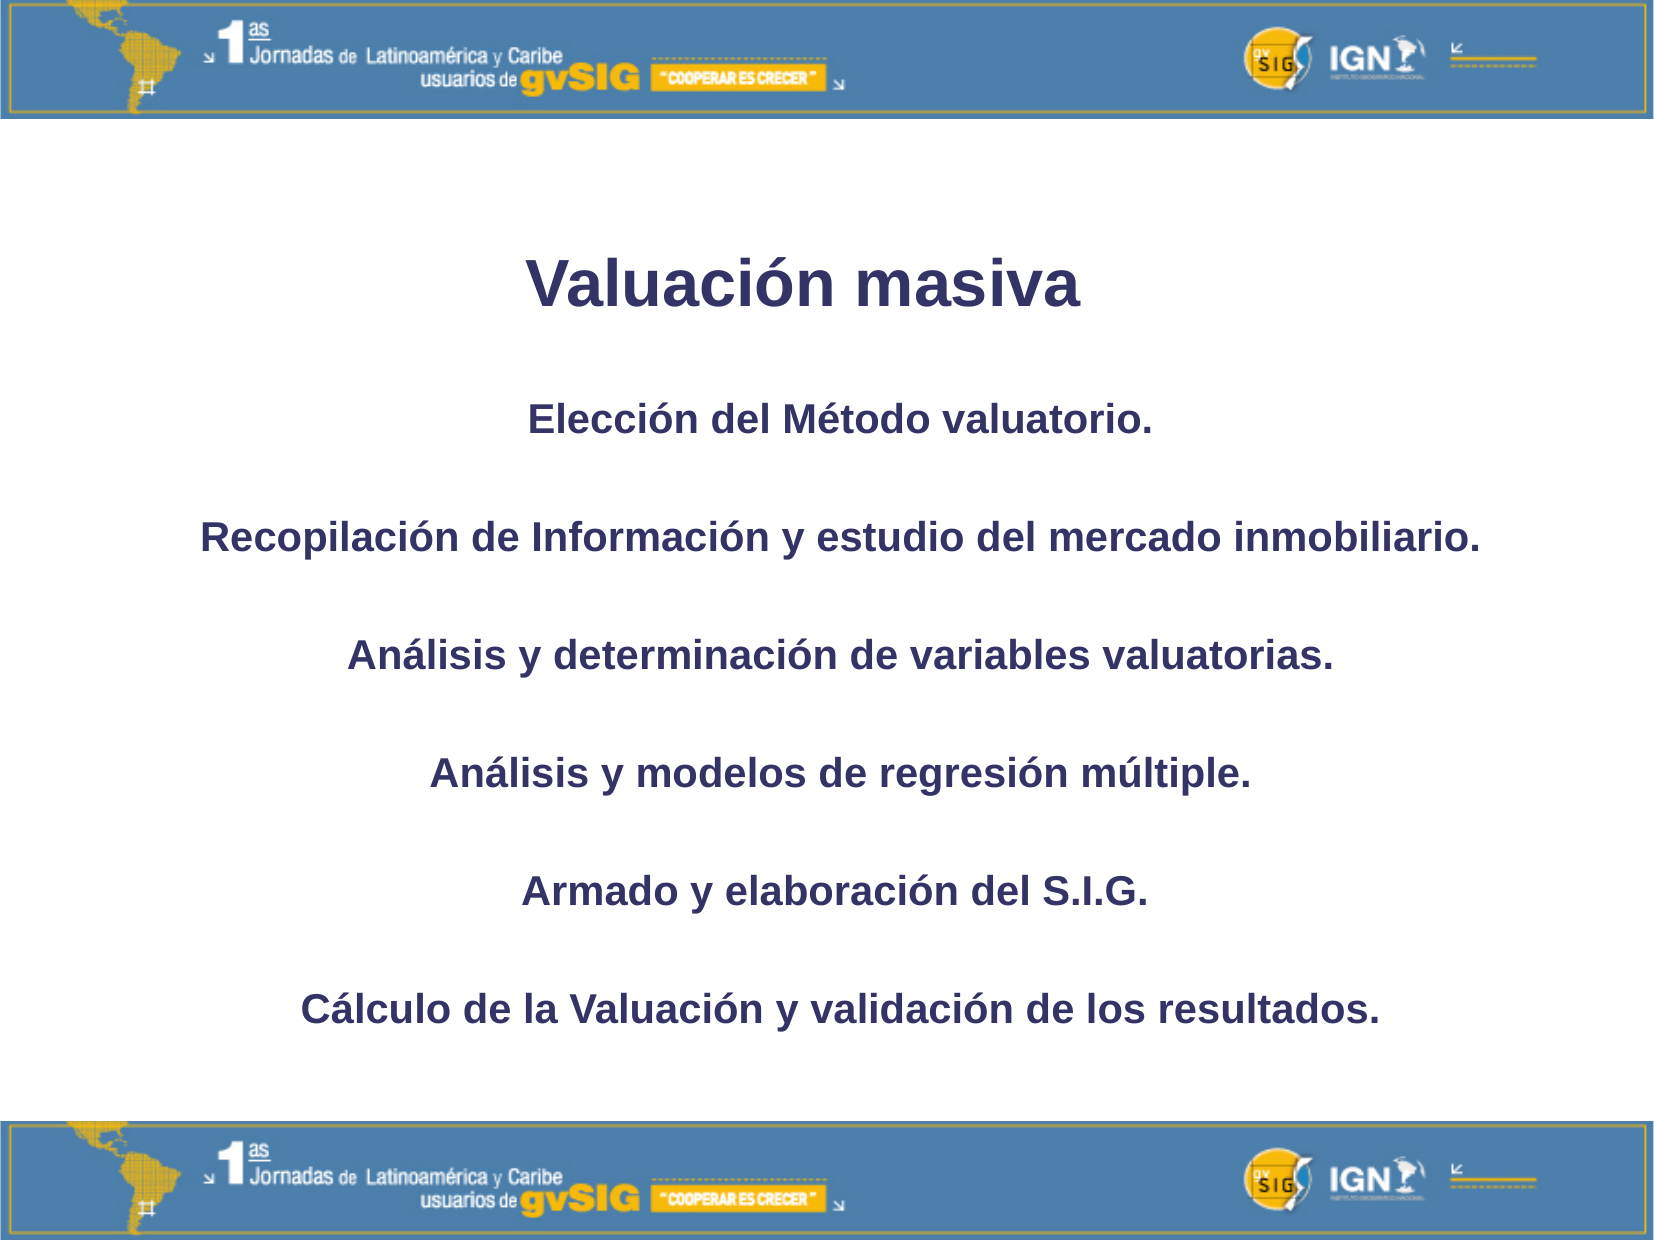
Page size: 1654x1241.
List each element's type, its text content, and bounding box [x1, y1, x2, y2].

picture [0, 0, 1654, 119]
text_box Valuación masiva Elección del Método valuatorio. Recopilación de Información y estudio del mercado inmobiliario. Análisis y determinación de variables valuatorias. Análisis y modelos de regresión múltiple. Armado y elaboración del S.I.G. Cálculo de la Valuación y validación de los resultados. [59, 193, 1548, 1085]
picture [0, 1121, 1654, 1241]
